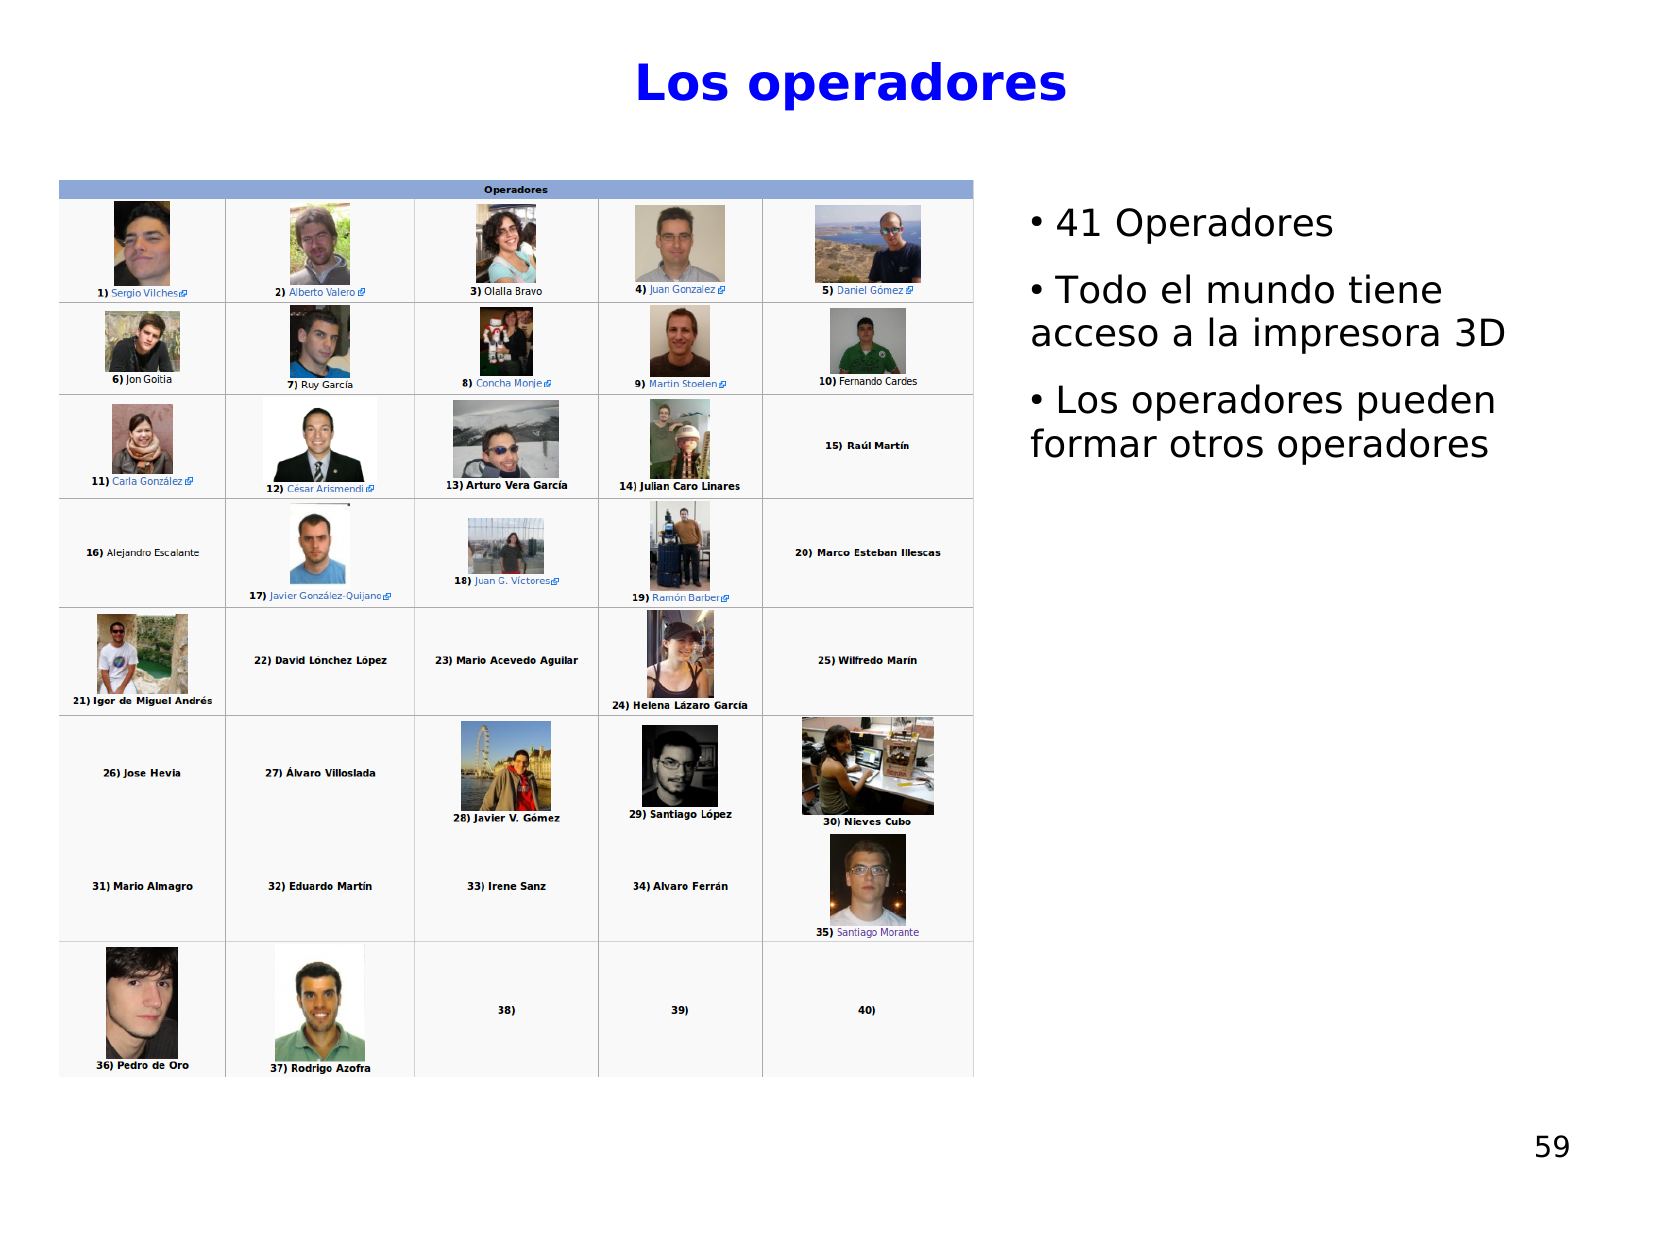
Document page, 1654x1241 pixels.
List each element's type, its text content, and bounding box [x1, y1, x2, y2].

text_box 41 Operadores Todo el mundo tiene acceso a la impresora 3D Los operadores pueden formar otros operadores [1015, 194, 1599, 474]
picture [59, 177, 974, 1077]
text_box Los operadores [619, 46, 1084, 120]
